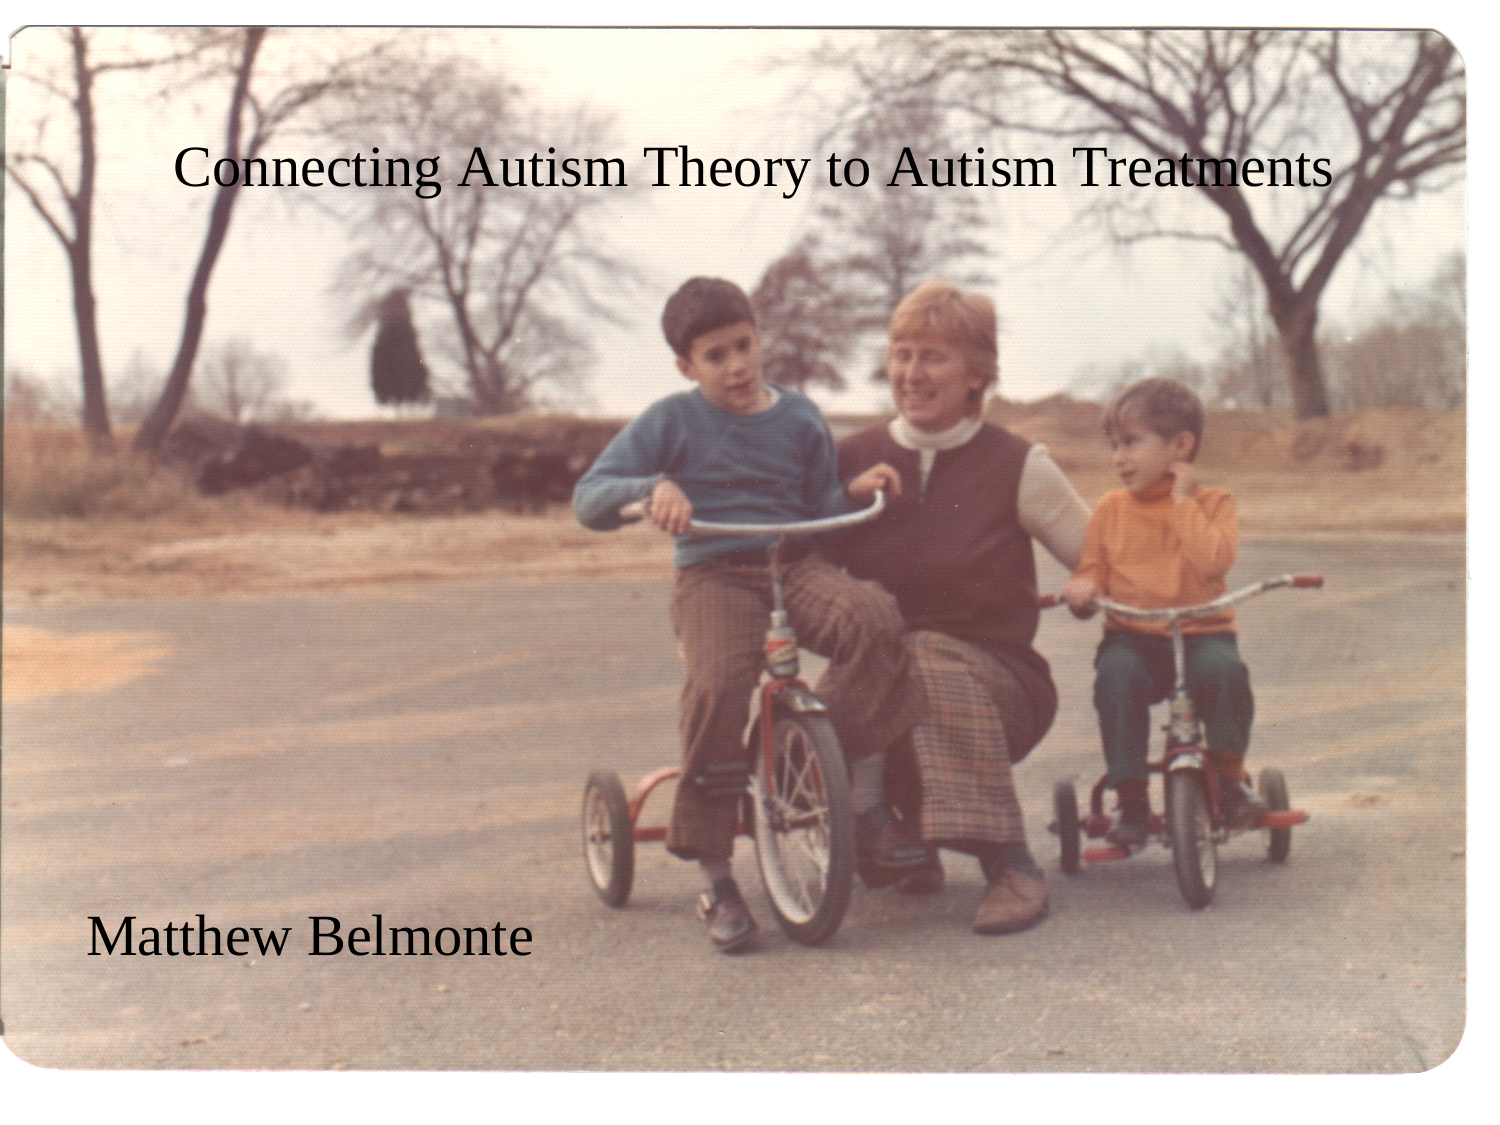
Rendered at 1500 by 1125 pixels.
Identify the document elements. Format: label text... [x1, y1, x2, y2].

title Connecting Autism Theory to Autism Treatments [71, 59, 1437, 262]
picture [0, 25, 1500, 1103]
text_box Matthew Belmonte [17, 837, 603, 1021]
